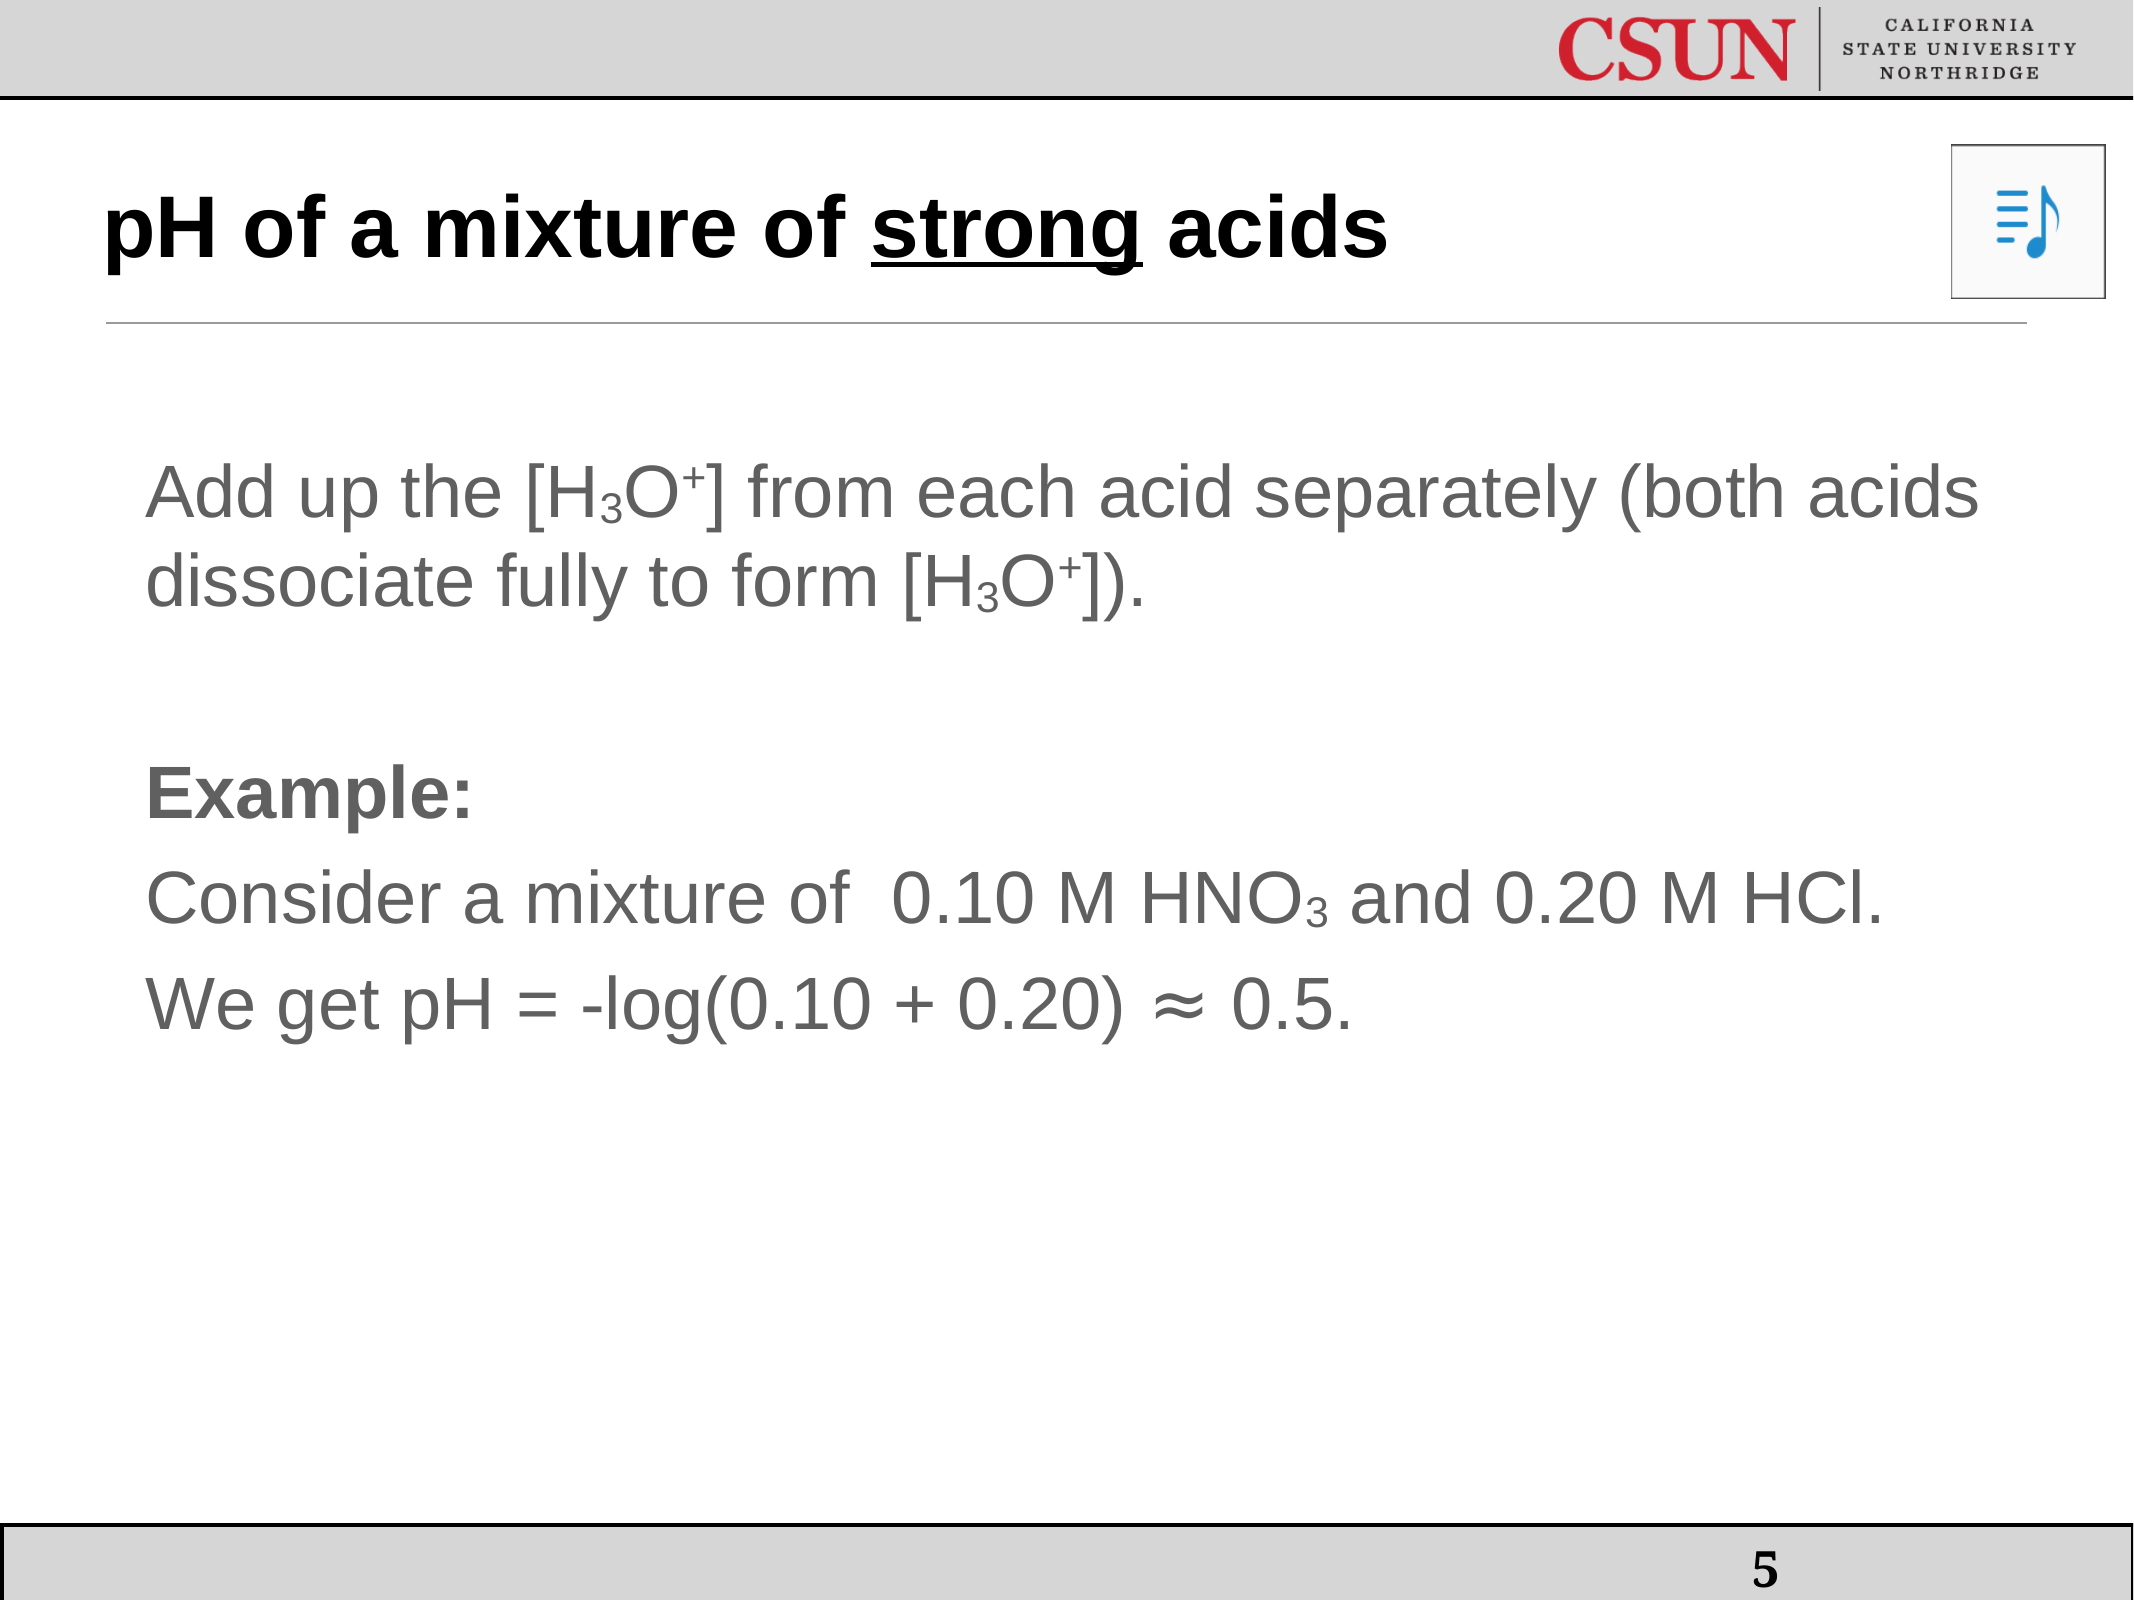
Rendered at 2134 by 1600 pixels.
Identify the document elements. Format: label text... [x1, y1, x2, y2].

text_box [1950, 143, 2107, 301]
list Add up the [H3O+] from each acid separately (both acids dissociate fully to form [H3O+]). Example: Consider a mixture of 0.10 M HNO3 and 0.20 M HCl. We get pH = -log(0.10 + 0.20) ≈ 0.5. [93, 435, 2040, 1056]
title pH of a mixture of strong acids [93, 104, 2040, 284]
picture [1559, 7, 2076, 91]
